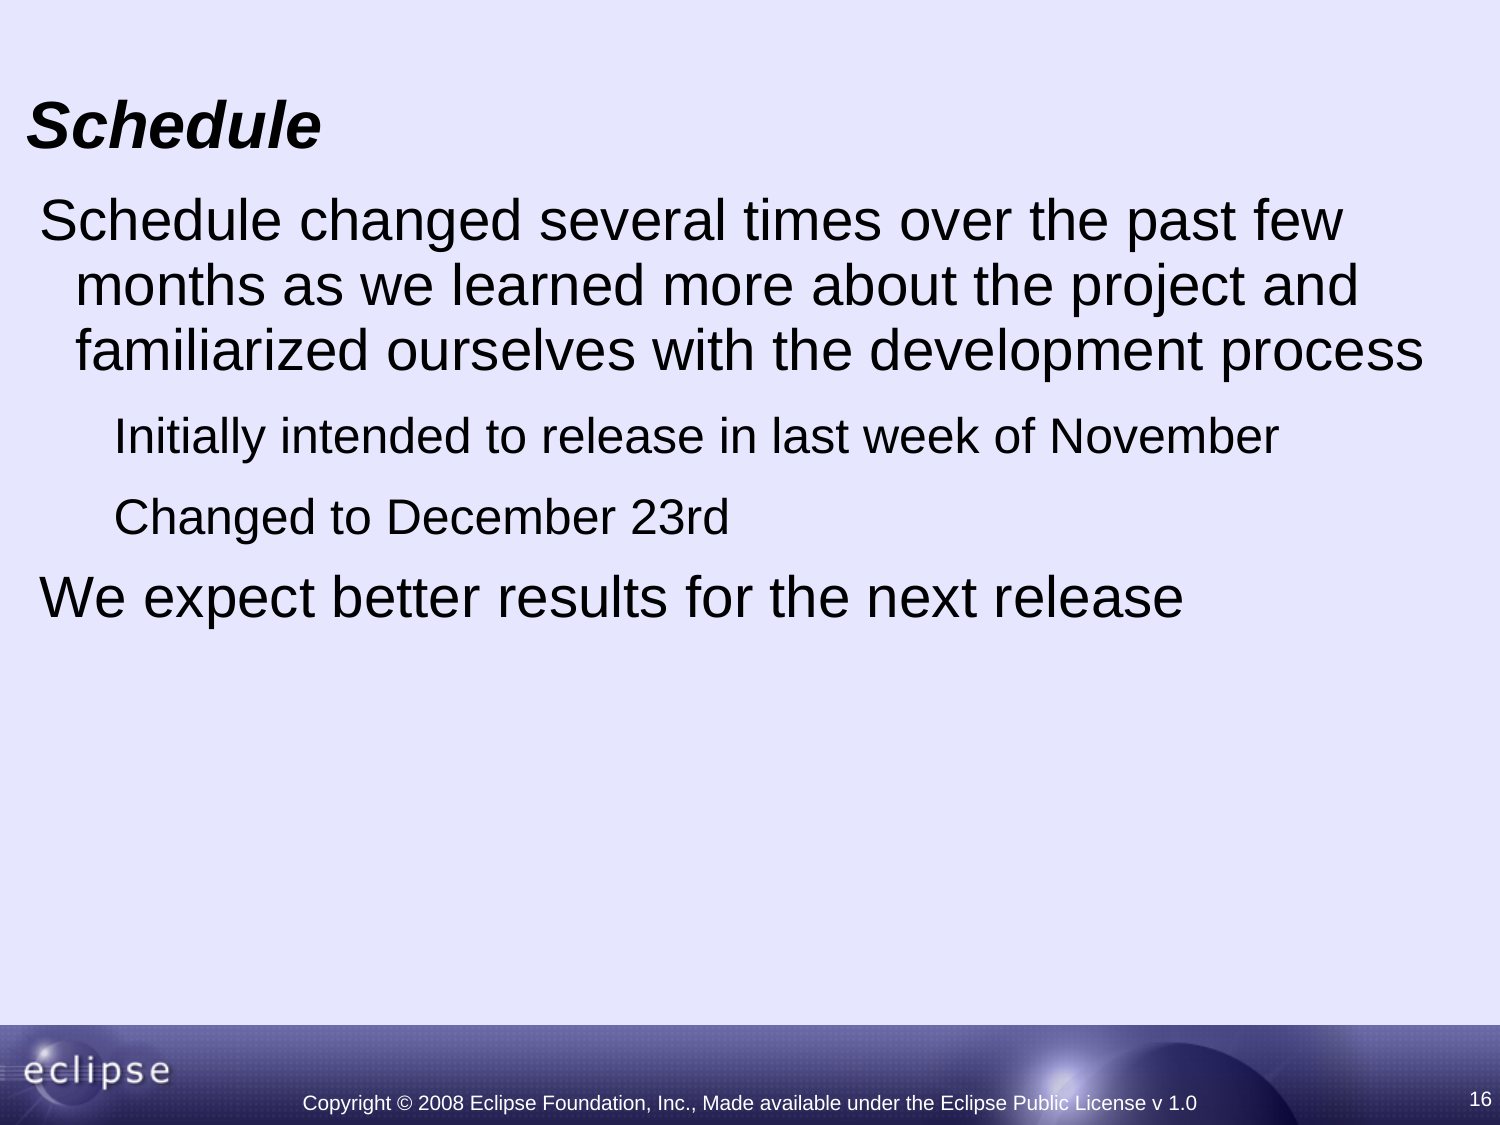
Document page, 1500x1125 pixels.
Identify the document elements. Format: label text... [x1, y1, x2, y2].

list Schedule changed several times over the past few months as we learned more about the project and familiarized ourselves with the development process Initially intended to release in last week of November Changed to December 23rd We expect better results for the next release [37, 187, 1463, 1021]
picture [0, 1025, 1500, 1125]
title Schedule [26, 77, 1474, 179]
